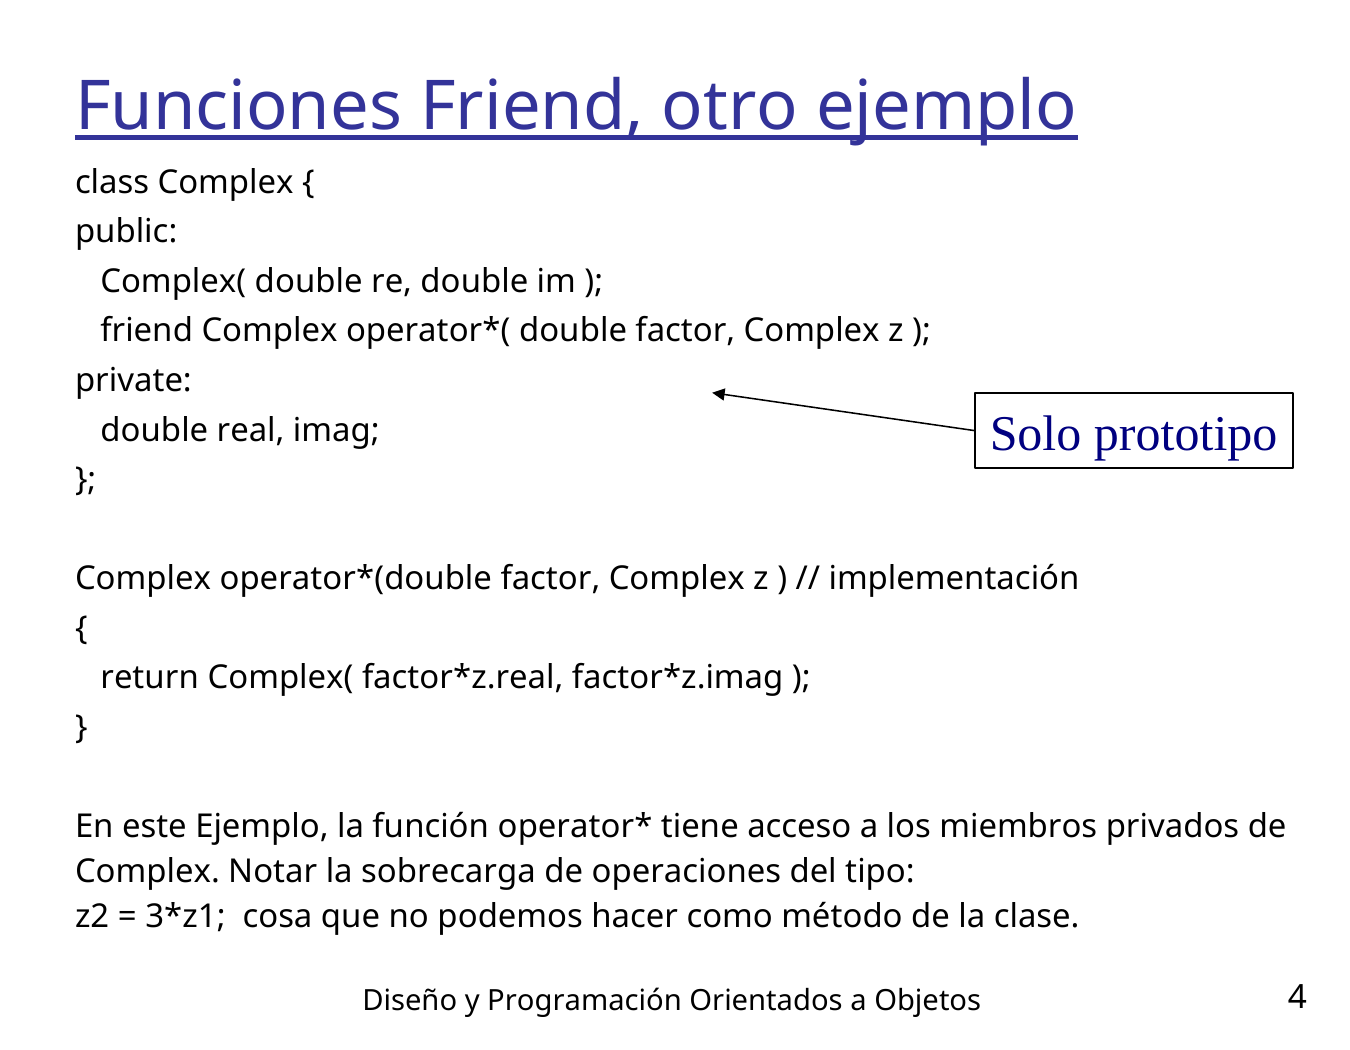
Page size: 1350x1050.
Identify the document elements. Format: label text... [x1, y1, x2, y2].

list class Complex { public: Complex( double re, double im ); friend Complex operator*( double factor, Complex z ); private: double real, imag; }; Complex operator*(double factor, Complex z ) // implementación { return Complex( factor*z.real, factor*z.imag ); } En este Ejemplo, la función operator* tiene acceso a los miembros privados de Complex. Notar la sobrecarga de operaciones del tipo: z2 = 3*z1; cosa que no podemos hacer como método de la clase. [75, 157, 1316, 938]
title Funciones Friend, otro ejemplo [75, 23, 1319, 175]
text_box Solo prototipo [975, 393, 1293, 469]
